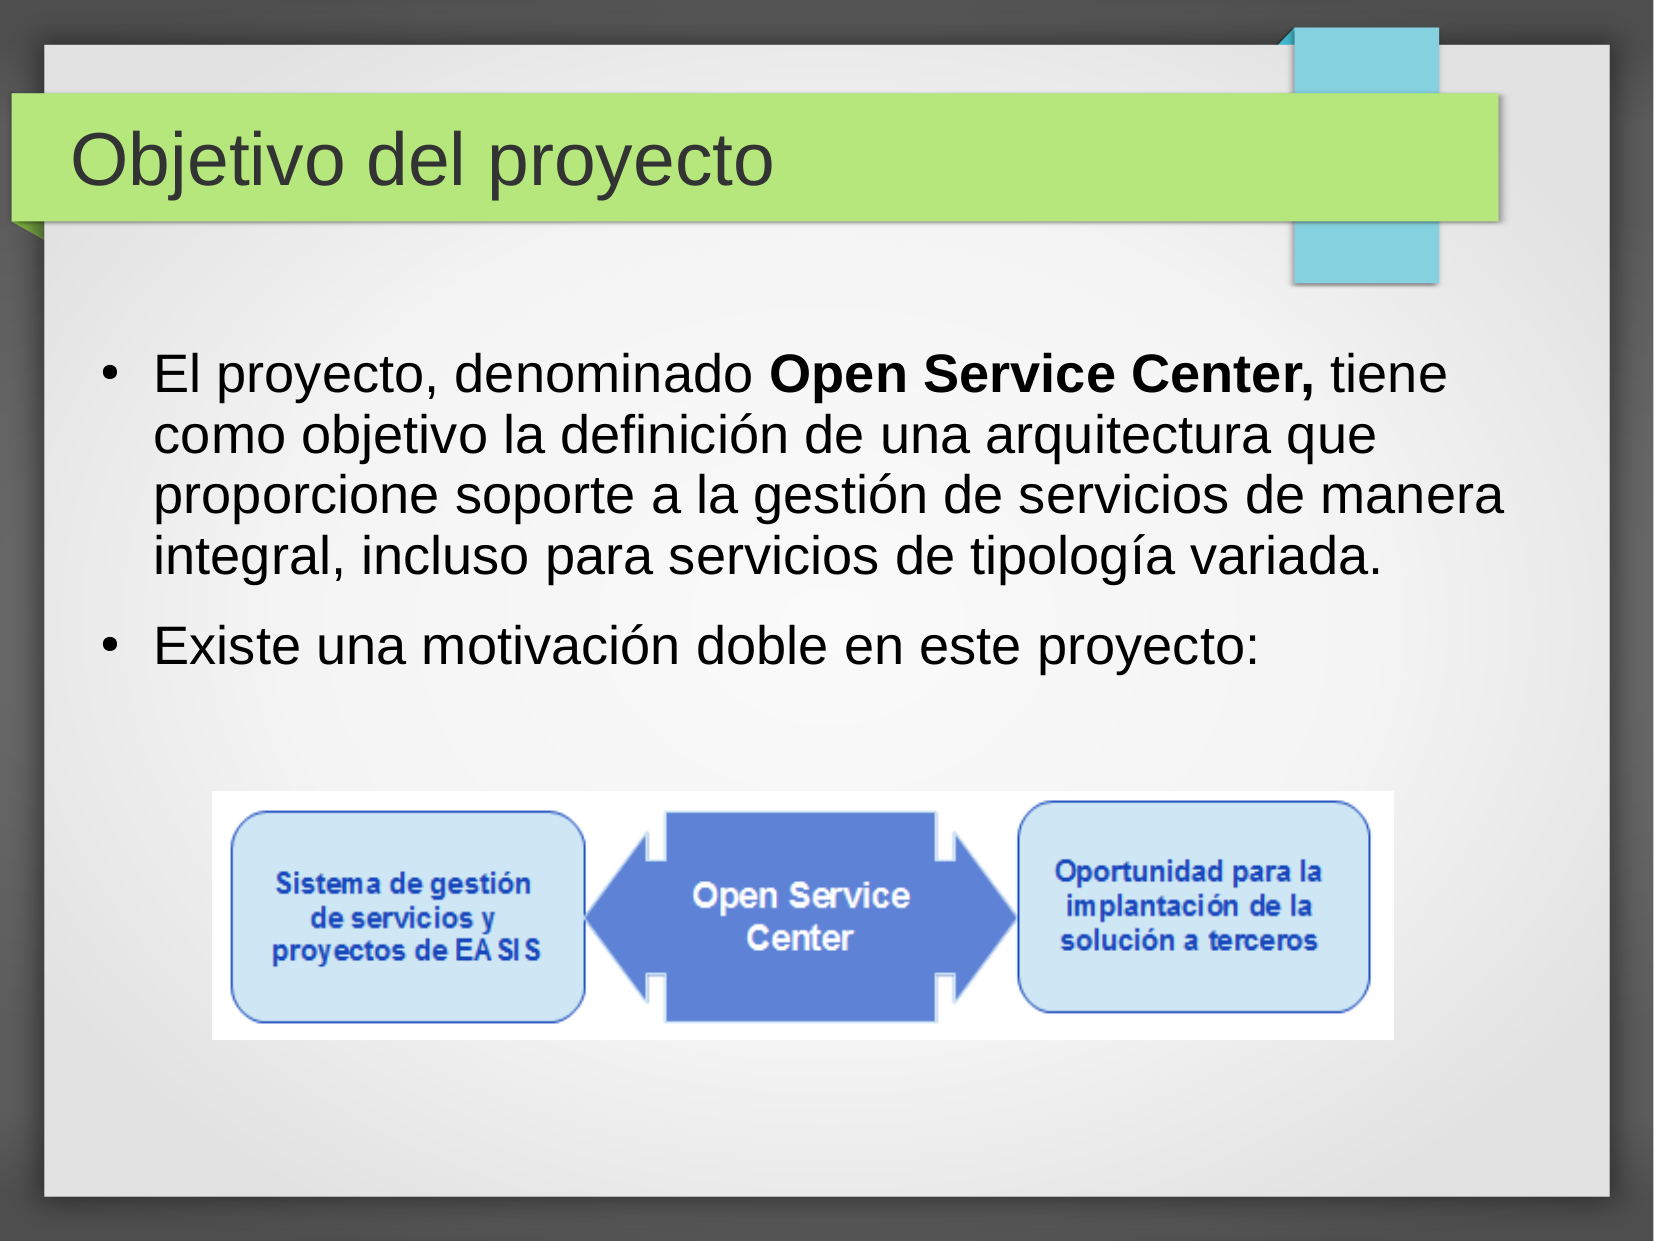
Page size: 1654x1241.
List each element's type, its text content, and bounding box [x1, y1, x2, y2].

picture [0, 0, 1654, 1241]
title Objetivo del proyecto [70, 106, 1229, 213]
list El proyecto, denominado Open Service Center, tiene como objetivo la definición de una arquitectura que proporcione soporte a la gestión de servicios de manera integral, incluso para servicios de tipología variada. Existe una motivación doble en este proyecto: [82, 343, 1538, 1063]
